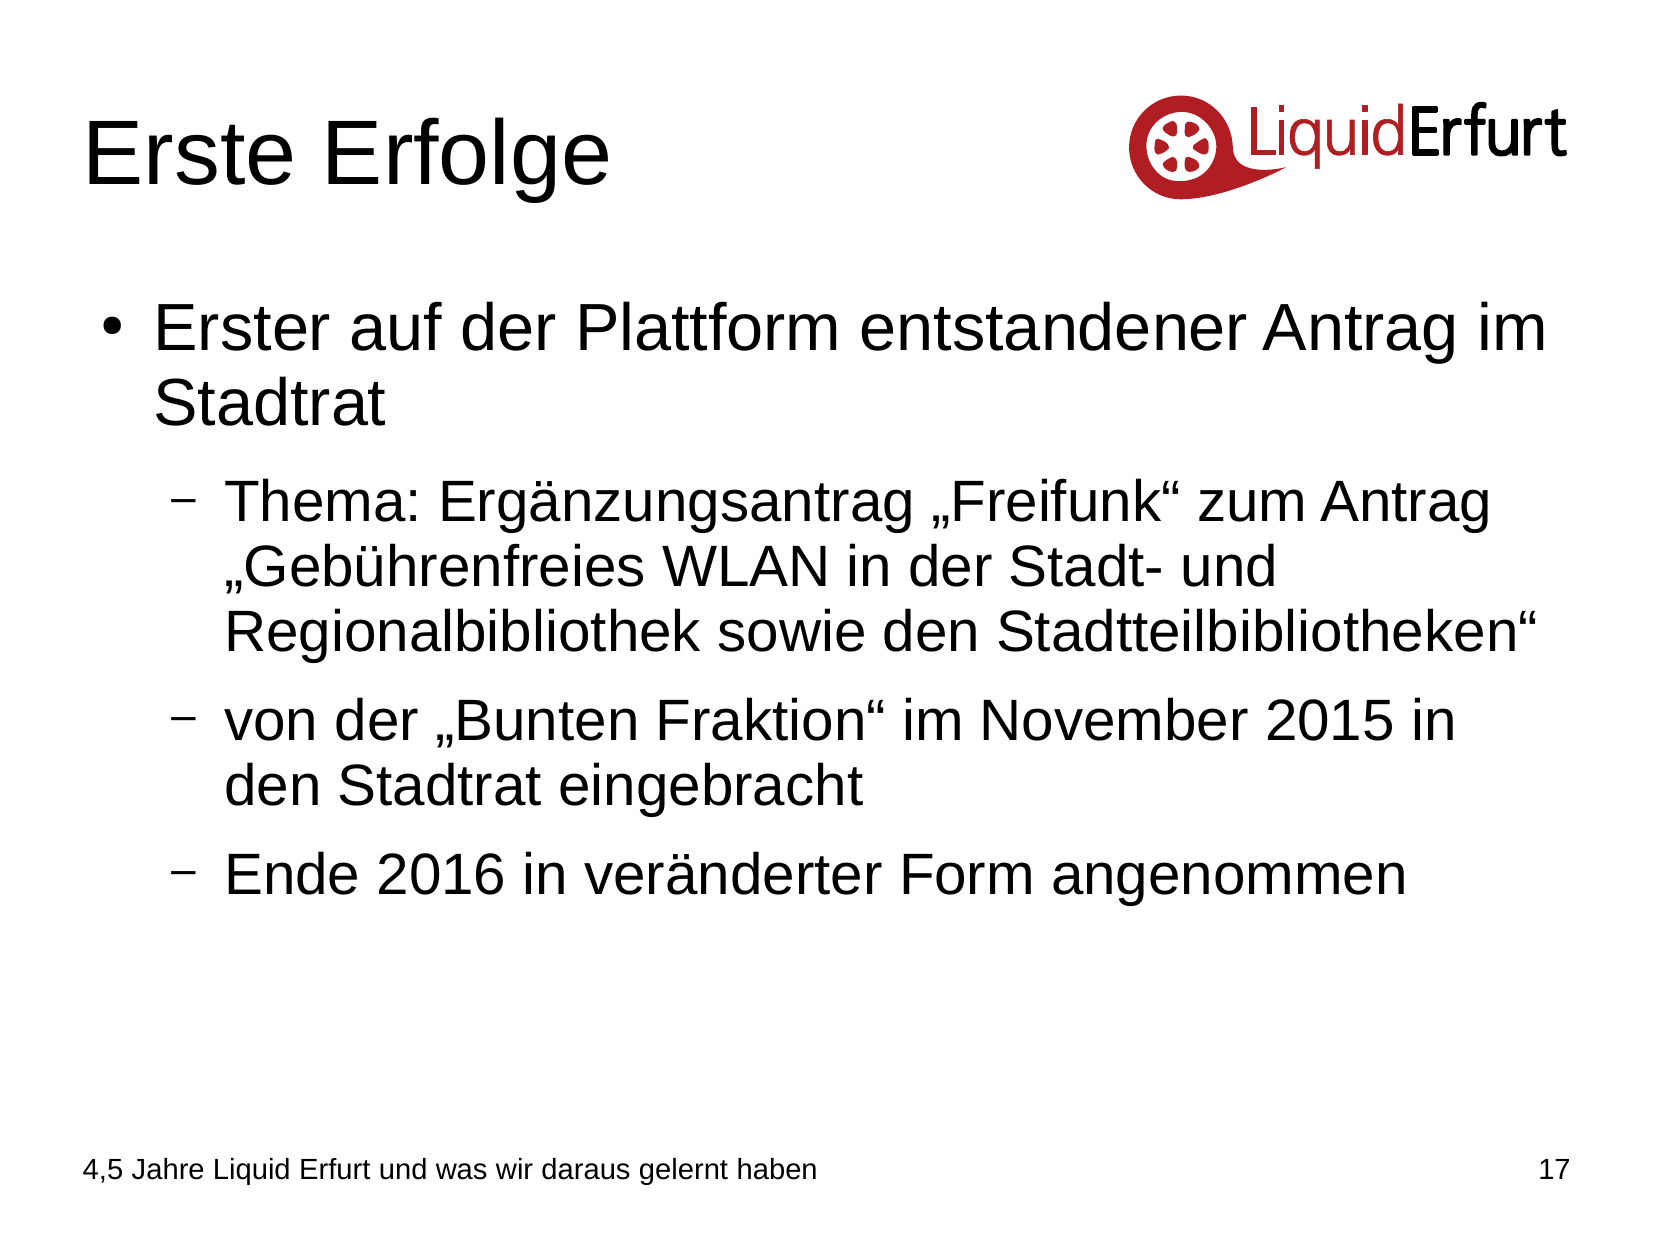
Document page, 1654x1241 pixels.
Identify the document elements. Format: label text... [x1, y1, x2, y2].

list Erster auf der Plattform entstandener Antrag im Stadtrat Thema: Ergänzungsantrag „Freifunk“ zum Antrag „Gebührenfreies WLAN in der Stadt- und Regionalbibliothek sowie den Stadtteilbibliotheken“ von der „Bunten Fraktion“ im November 2015 in den Stadtrat eingebracht Ende 2016 in veränderter Form angenommen [82, 290, 1571, 1068]
title Erste Erfolge [82, 49, 1571, 257]
